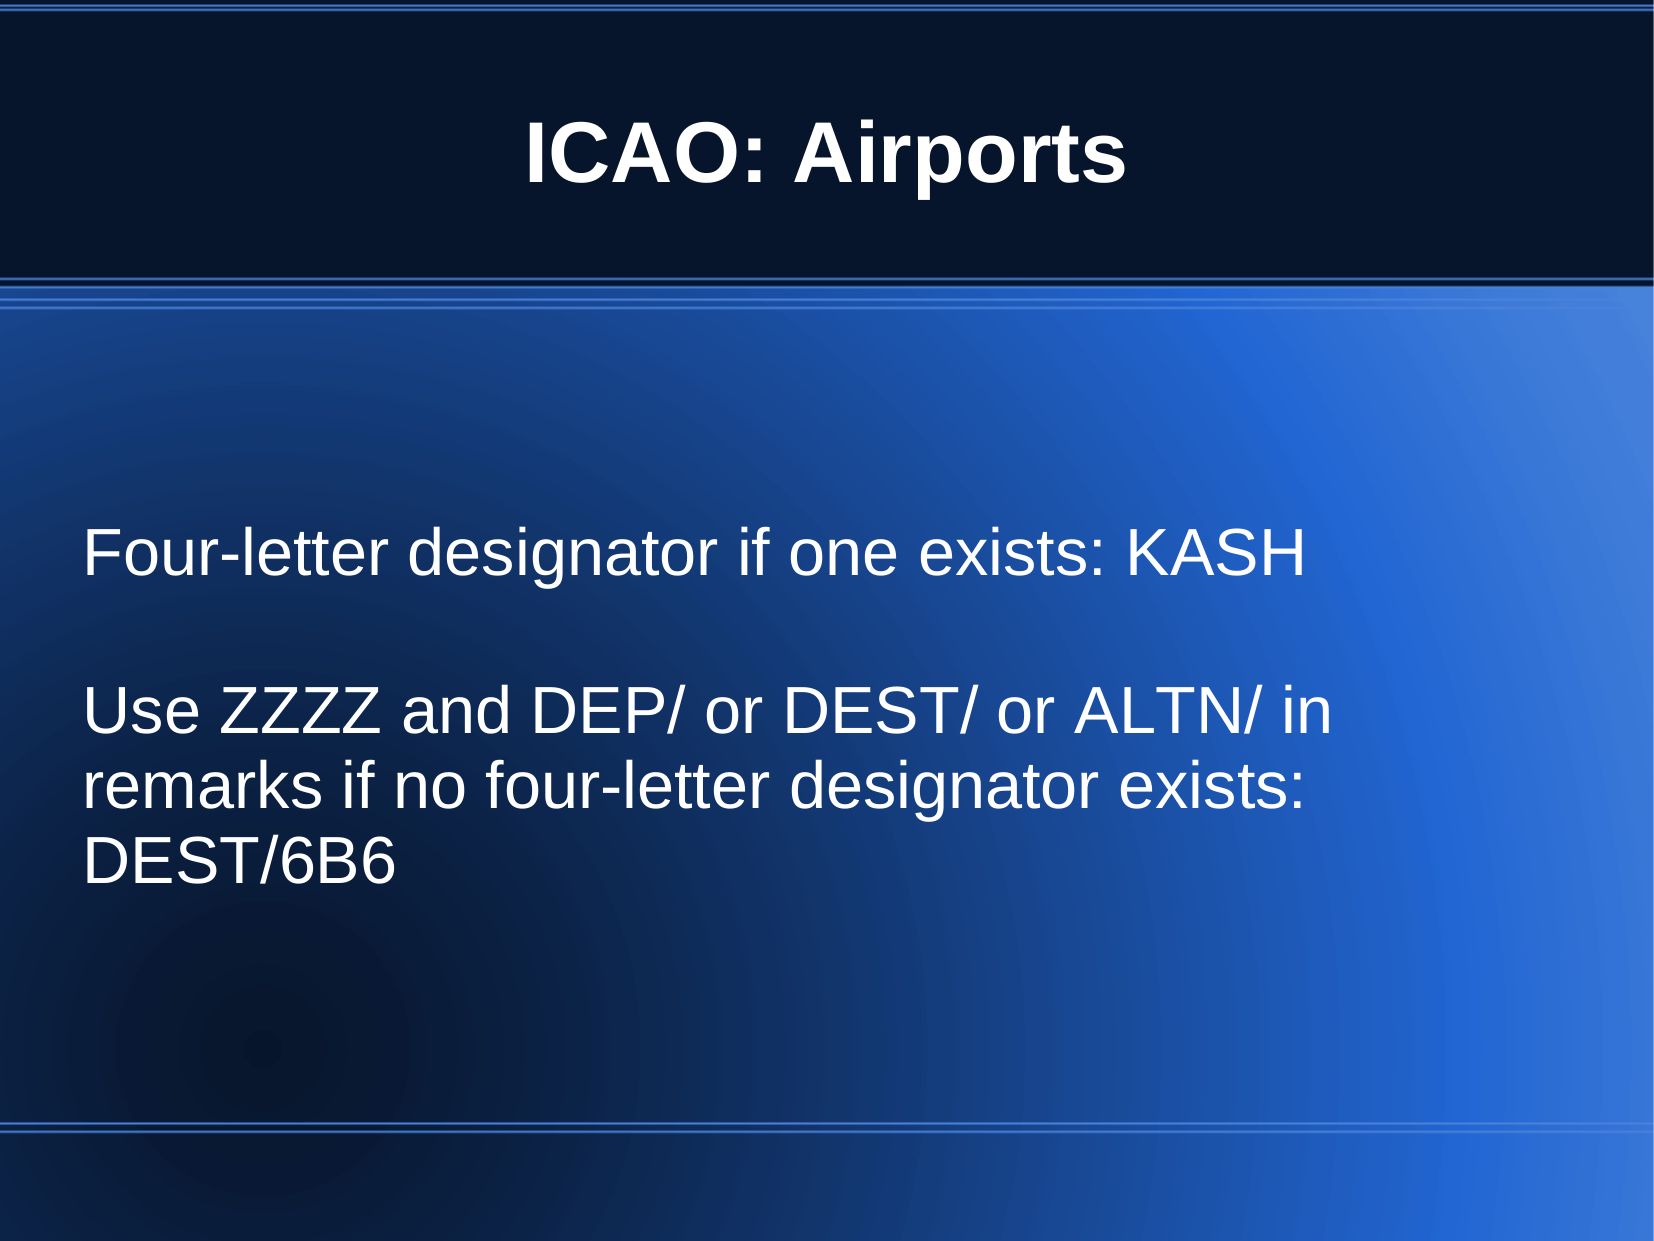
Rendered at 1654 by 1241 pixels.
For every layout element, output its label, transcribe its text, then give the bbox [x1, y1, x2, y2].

list Four-letter designator if one exists: KASH Use ZZZZ and DEP/ or DEST/ or ALTN/ in remarks if no four-letter designator exists: DEST/6B6 [82, 355, 1571, 1058]
picture [0, 0, 1654, 1241]
title ICAO: Airports [82, 49, 1571, 257]
